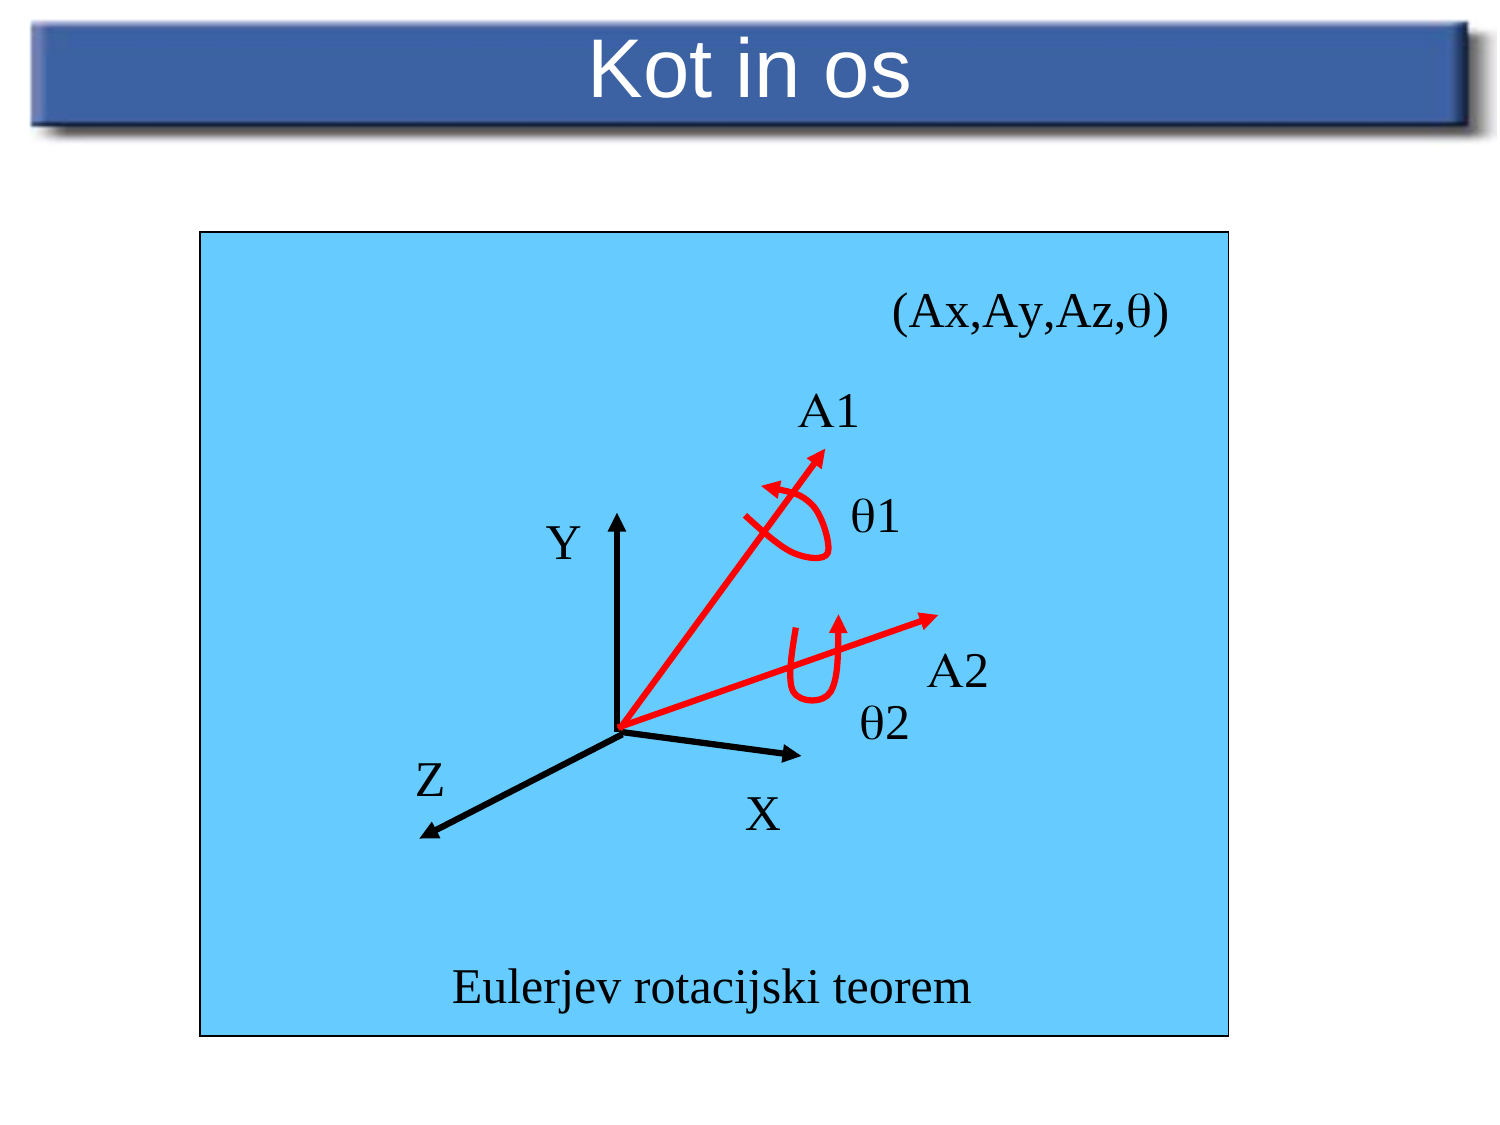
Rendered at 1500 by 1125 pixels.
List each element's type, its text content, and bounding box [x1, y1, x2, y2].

text_box Y [530, 501, 597, 577]
text_box  [845, 681, 926, 758]
text_box  [911, 629, 1005, 706]
text_box  [835, 474, 917, 551]
text_box Z [399, 738, 461, 815]
text_box Eulerjev rotacijski teorem [437, 946, 988, 1022]
text_box  [782, 369, 876, 446]
text_box Kot in os [112, 0, 1388, 122]
text_box [200, 232, 1229, 1037]
text_box (Ax,Ay,Az,) [877, 270, 1185, 346]
picture [29, 18, 1497, 146]
text_box X [730, 772, 797, 849]
